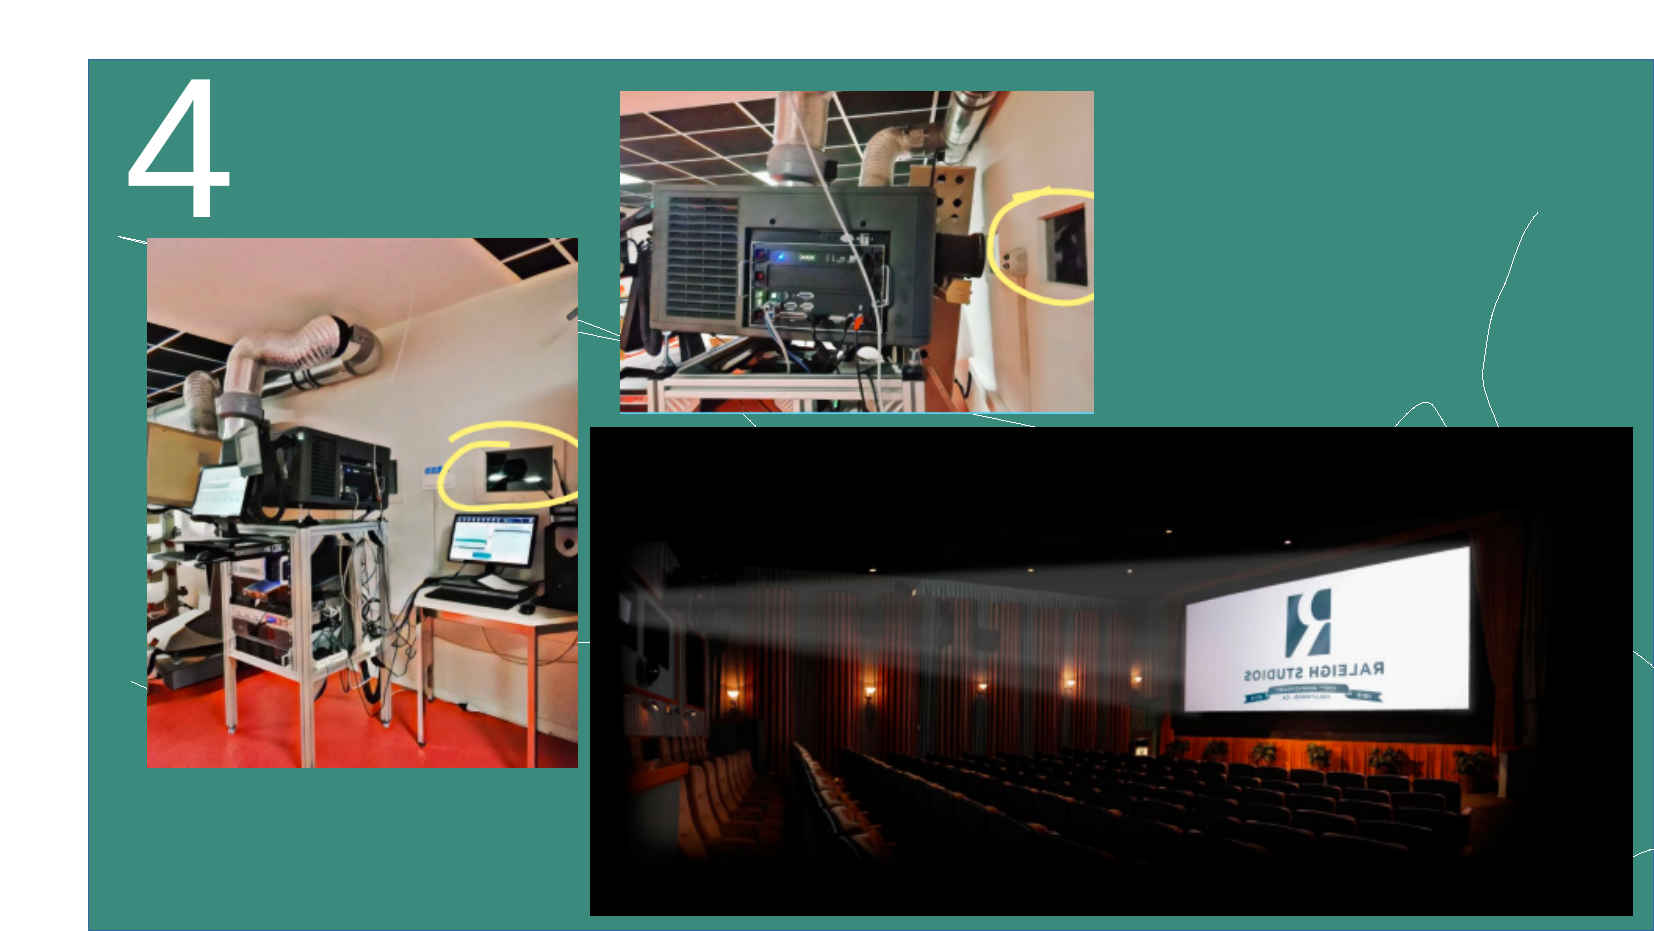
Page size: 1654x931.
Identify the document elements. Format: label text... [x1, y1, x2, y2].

picture [620, 91, 1094, 414]
text_box [88, 59, 1654, 931]
text_box 4 [109, 29, 376, 268]
picture [147, 238, 578, 768]
picture [590, 427, 1633, 916]
